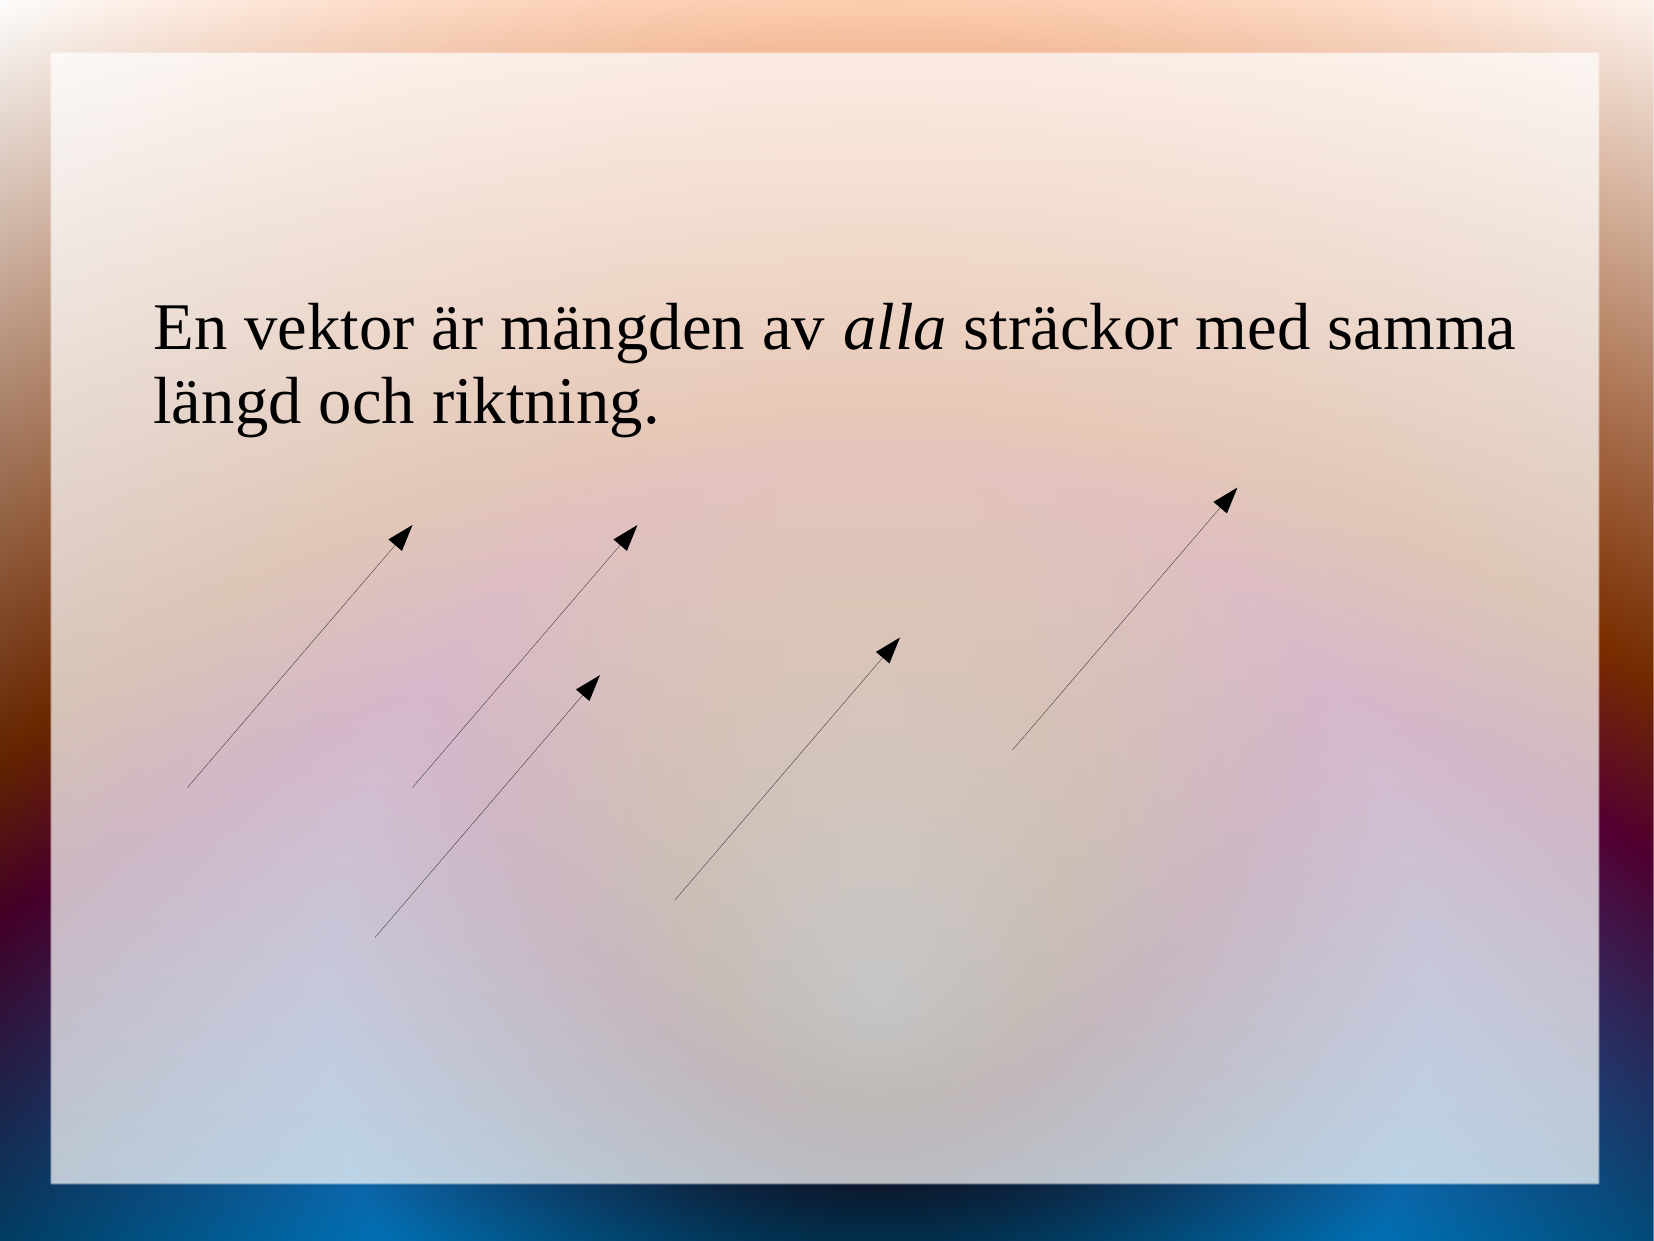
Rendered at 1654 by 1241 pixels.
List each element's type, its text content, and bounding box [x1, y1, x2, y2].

picture [0, 0, 1654, 1241]
list En vektor är mängden av alla sträckor med samma längd och riktning. [82, 290, 1571, 1034]
